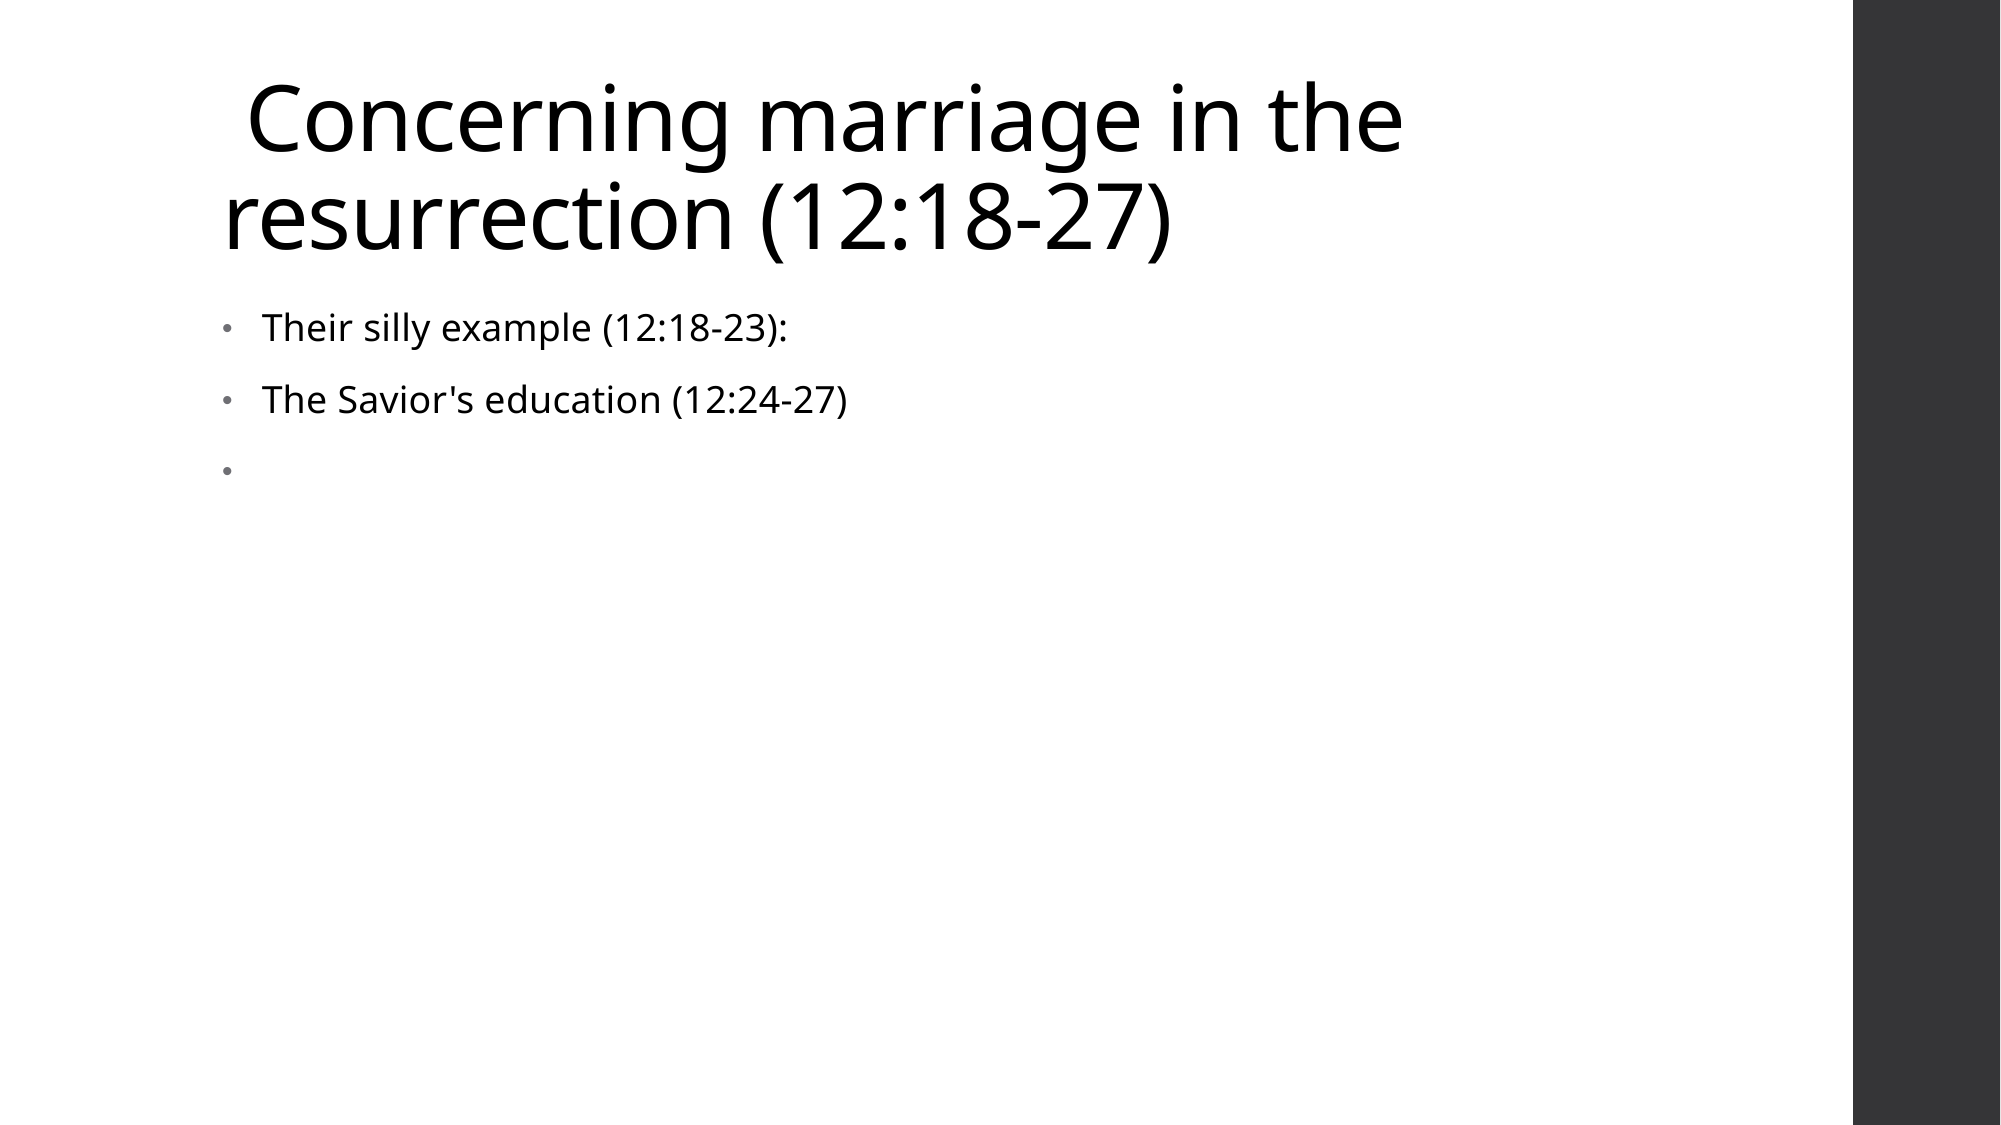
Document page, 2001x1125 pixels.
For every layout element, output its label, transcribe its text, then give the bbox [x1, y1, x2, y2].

title Concerning marriage in the resurrection (12:18-27) [206, 60, 1797, 278]
list Their silly example (12:18-23): The Savior's education (12:24-27) [206, 299, 1617, 1014]
